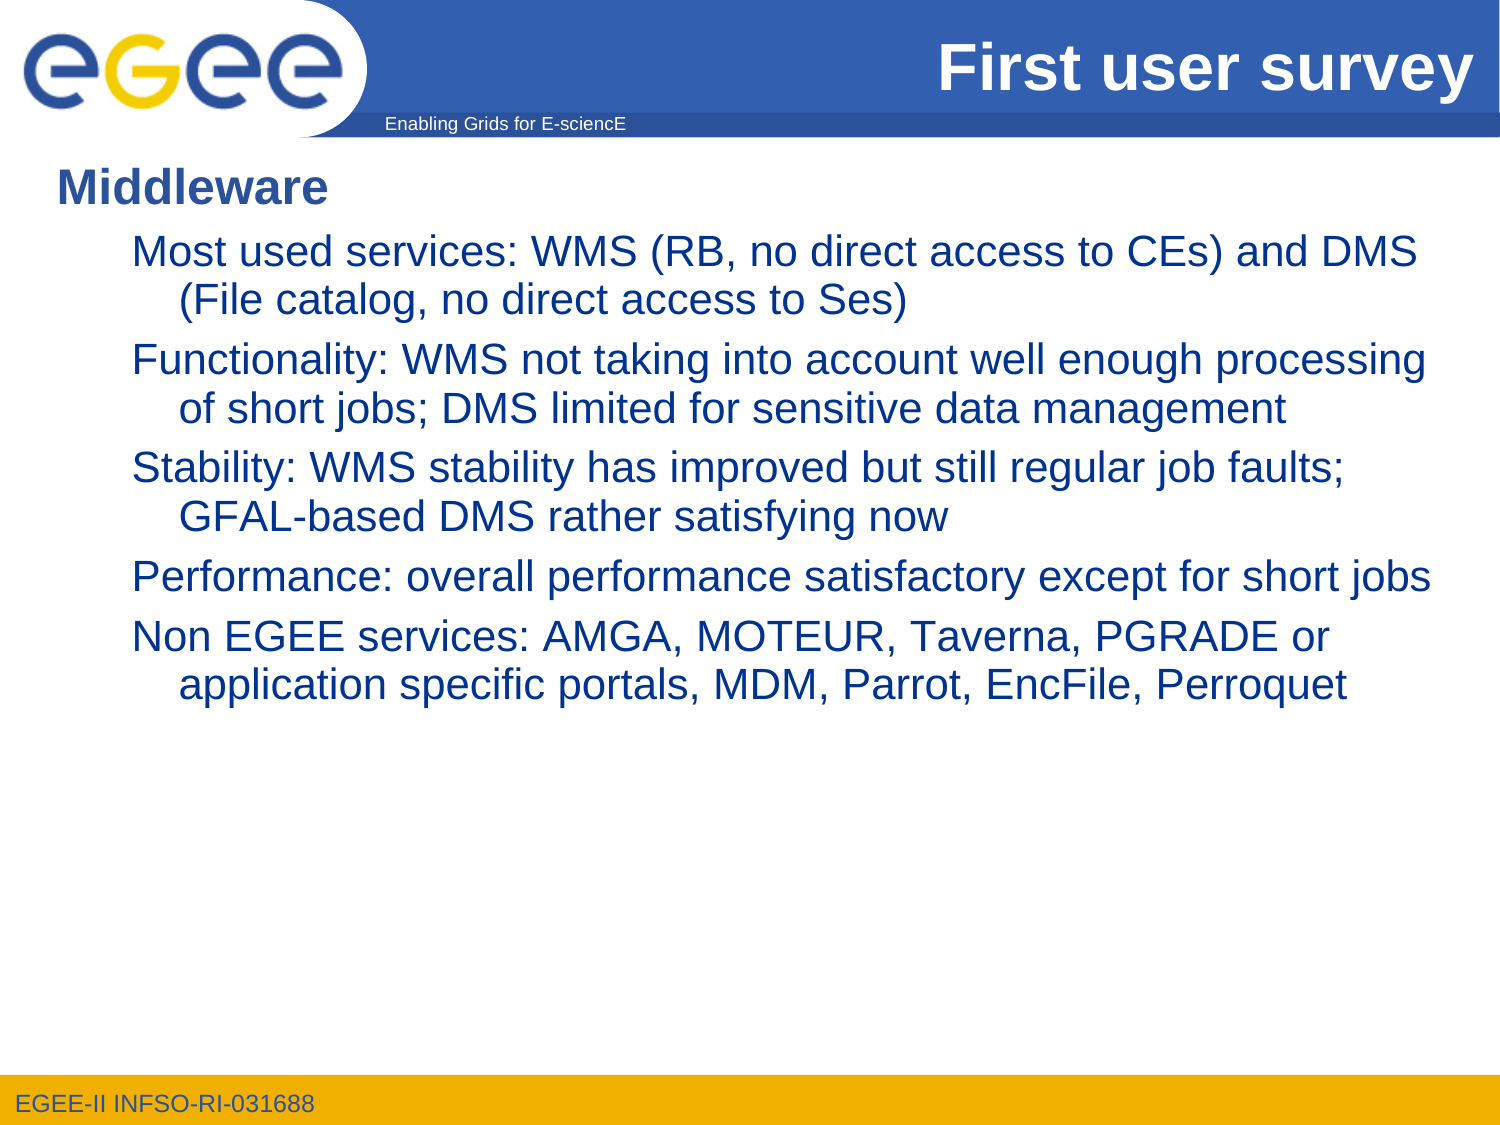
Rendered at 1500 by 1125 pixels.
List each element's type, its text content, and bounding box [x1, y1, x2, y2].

picture [18, 30, 349, 112]
list Middleware Most used services: WMS (RB, no direct access to CEs) and DMS (File catalog, no direct access to Ses) Functionality: WMS not taking into account well enough processing of short jobs; DMS limited for sensitive data management Stability: WMS stability has improved but still regular job faults; GFAL-based DMS rather satisfying now Performance: overall performance satisfactory except for short jobs Non EGEE services: AMGA, MOTEUR, Taverna, PGRADE or application specific portals, MDM, Parrot, EncFile, Perroquet [56, 159, 1466, 1036]
title First user survey [369, 16, 1475, 118]
